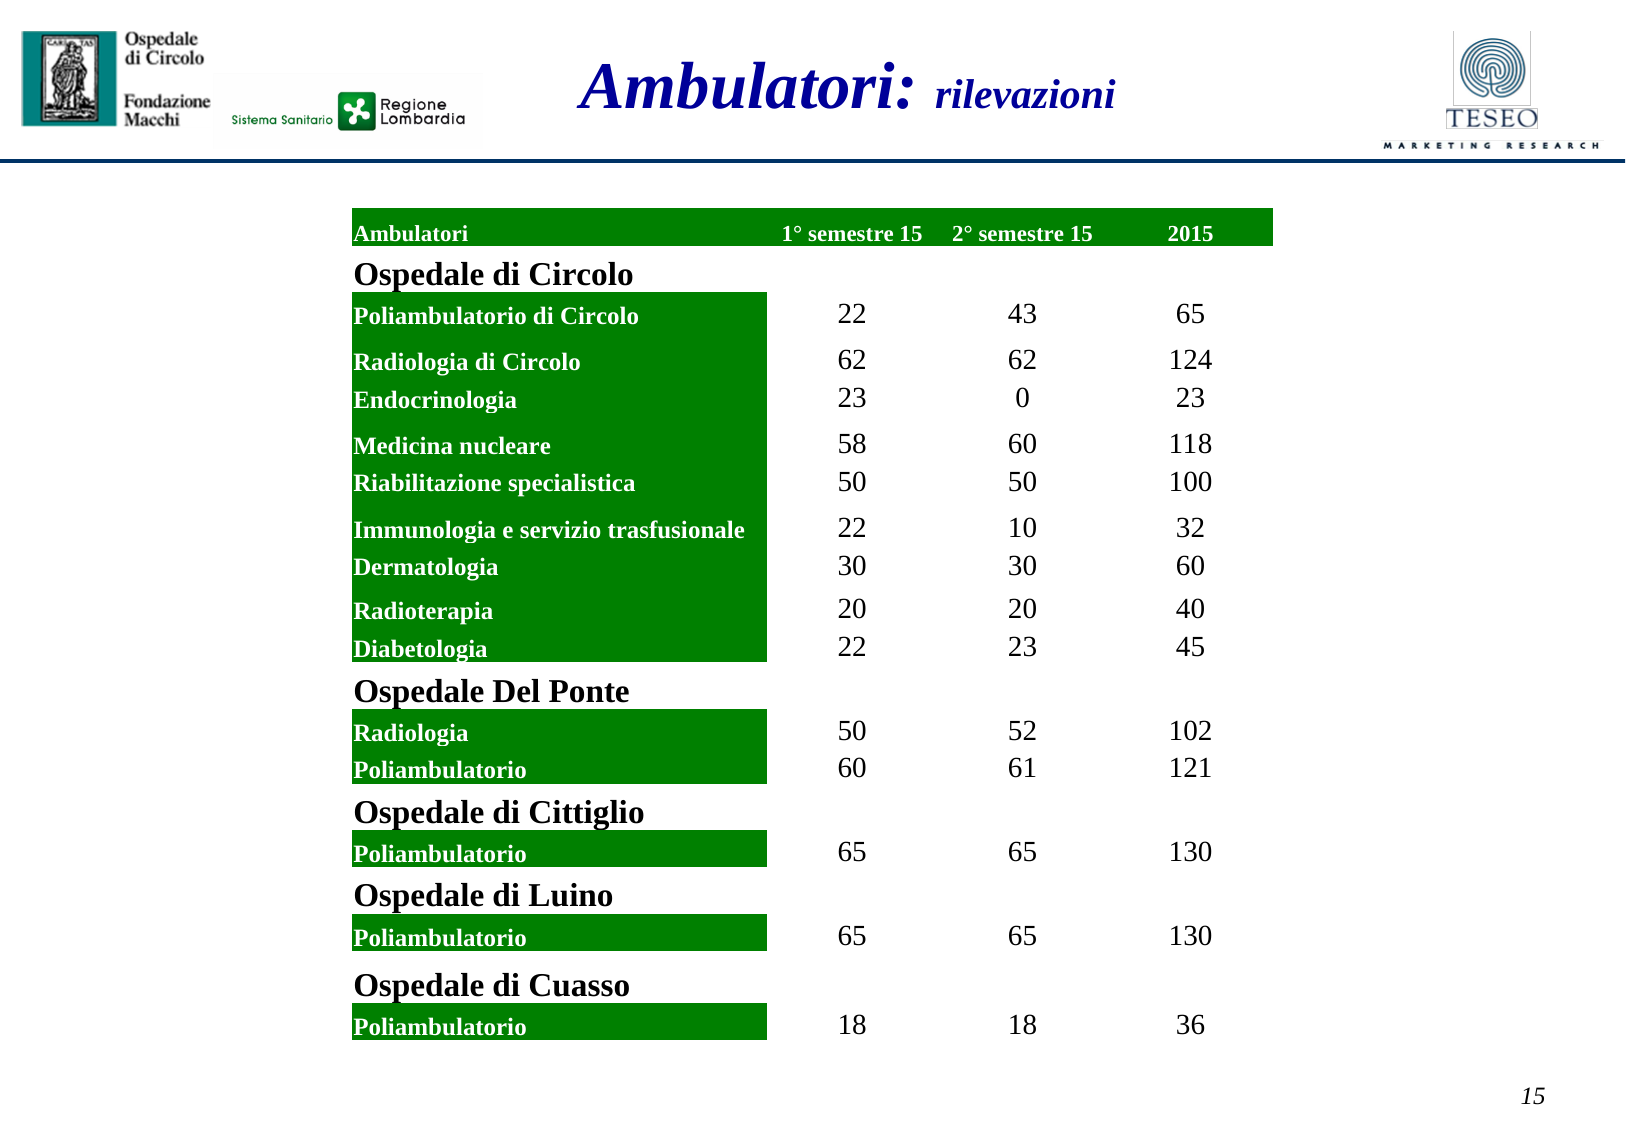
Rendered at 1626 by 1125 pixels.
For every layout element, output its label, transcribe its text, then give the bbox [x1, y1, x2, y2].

table_cell Endocrinologia [352, 376, 767, 413]
table_cell 40 [1108, 581, 1273, 625]
table_cell 60 [938, 413, 1108, 459]
table_cell 10 [938, 497, 1108, 543]
table_cell Poliambulatorio [352, 746, 767, 784]
table_cell 130 [1108, 914, 1273, 951]
table_cell 18 [767, 1003, 938, 1040]
table_cell Radiologia di Circolo [352, 329, 767, 376]
table_cell 50 [938, 459, 1108, 497]
table_cell 121 [1108, 746, 1273, 784]
table_cell Poliambulatorio [352, 830, 767, 867]
table_header 2015 [1108, 208, 1273, 246]
table_cell 65 [1108, 292, 1273, 329]
table_cell 30 [938, 543, 1108, 581]
table_cell 65 [938, 830, 1108, 867]
table_cell [767, 951, 1108, 1003]
table_header Ambulatori [352, 208, 767, 246]
table_cell 65 [767, 914, 938, 951]
table_cell 20 [938, 581, 1108, 625]
picture [21, 31, 483, 149]
table_cell 22 [767, 497, 938, 543]
table_cell 50 [767, 459, 938, 497]
table_cell 61 [938, 746, 1108, 784]
table_cell Ospedale di Cuasso [352, 951, 767, 1003]
table_cell Ospedale di Cittiglio [352, 784, 1108, 830]
table_cell [1108, 951, 1273, 1003]
table_cell 23 [938, 625, 1108, 662]
table_cell Poliambulatorio [352, 914, 767, 951]
table_cell 62 [767, 329, 938, 376]
table_cell 23 [1108, 376, 1273, 413]
table_cell 20 [767, 581, 938, 625]
table_cell 124 [1108, 329, 1273, 376]
table_cell 65 [767, 830, 938, 867]
table_cell 32 [1108, 497, 1273, 543]
table_cell 52 [938, 709, 1108, 746]
table_cell 118 [1108, 413, 1273, 459]
table_cell 36 [1108, 1003, 1273, 1040]
table_cell Radioterapia [352, 581, 767, 625]
table_cell [767, 246, 938, 292]
table_cell 43 [938, 292, 1108, 329]
table_cell Poliambulatorio [352, 1003, 767, 1040]
table_cell 22 [767, 292, 938, 329]
table_cell 22 [767, 625, 938, 662]
table_cell Dermatologia [352, 543, 767, 581]
picture [1381, 31, 1604, 149]
table_cell [1108, 784, 1273, 830]
table_cell 50 [767, 709, 938, 746]
table_cell Ospedale di Luino [352, 867, 1108, 914]
table_cell 58 [767, 413, 938, 459]
table_cell 0 [938, 376, 1108, 413]
table_cell Poliambulatorio di Circolo [352, 292, 767, 329]
table_cell 45 [1108, 625, 1273, 662]
table_cell Ospedale Del Ponte [352, 662, 1108, 709]
table_header 2° semestre 15 [938, 208, 1108, 246]
table_cell Immunologia e servizio trasfusionale [352, 497, 767, 543]
table_cell 60 [1108, 543, 1273, 581]
table_cell 60 [767, 746, 938, 784]
table_cell 65 [938, 914, 1108, 951]
table_cell Diabetologia [352, 625, 767, 662]
table_cell Medicina nucleare [352, 413, 767, 459]
table_cell Riabilitazione specialistica [352, 459, 767, 497]
table_cell Ospedale di Circolo [352, 246, 767, 292]
table_cell 100 [1108, 459, 1273, 497]
table_cell 23 [767, 376, 938, 413]
table_cell [1108, 246, 1273, 292]
table_cell 30 [767, 543, 938, 581]
table_header 1° semestre 15 [767, 208, 938, 246]
table_cell [938, 246, 1108, 292]
table_cell 130 [1108, 830, 1273, 867]
table_cell Radiologia [352, 709, 767, 746]
table_cell [1108, 867, 1273, 914]
text_box Ambulatori: rilevazioni [304, 18, 1392, 144]
table_cell 18 [938, 1003, 1108, 1040]
table_cell 62 [938, 329, 1108, 376]
table_cell 102 [1108, 709, 1273, 746]
table_cell [1108, 662, 1273, 709]
